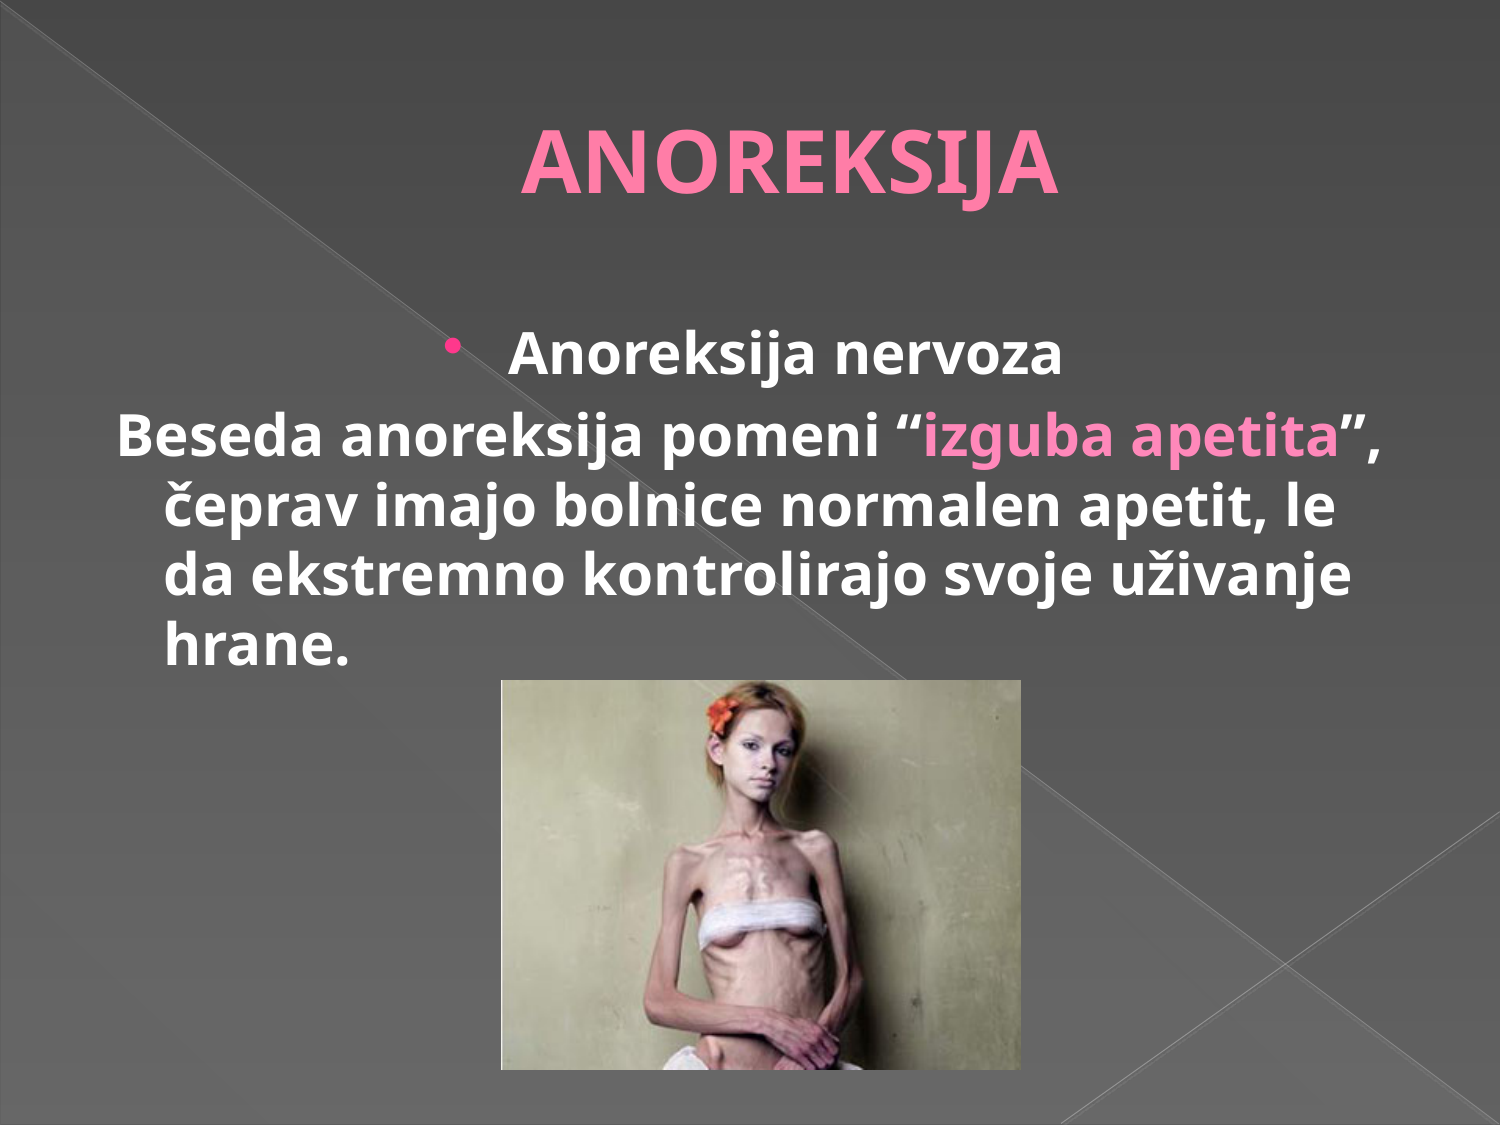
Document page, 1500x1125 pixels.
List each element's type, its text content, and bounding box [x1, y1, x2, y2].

picture [501, 680, 1021, 1070]
list Anoreksija nervoza Beseda anoreksija pomeni “izguba apetita”, čeprav imajo bolnice normalen apetit, le da ekstremno kontrolirajo svoje uživanje hrane. [75, 308, 1425, 1059]
title ANOREKSIJA [75, 43, 1425, 274]
